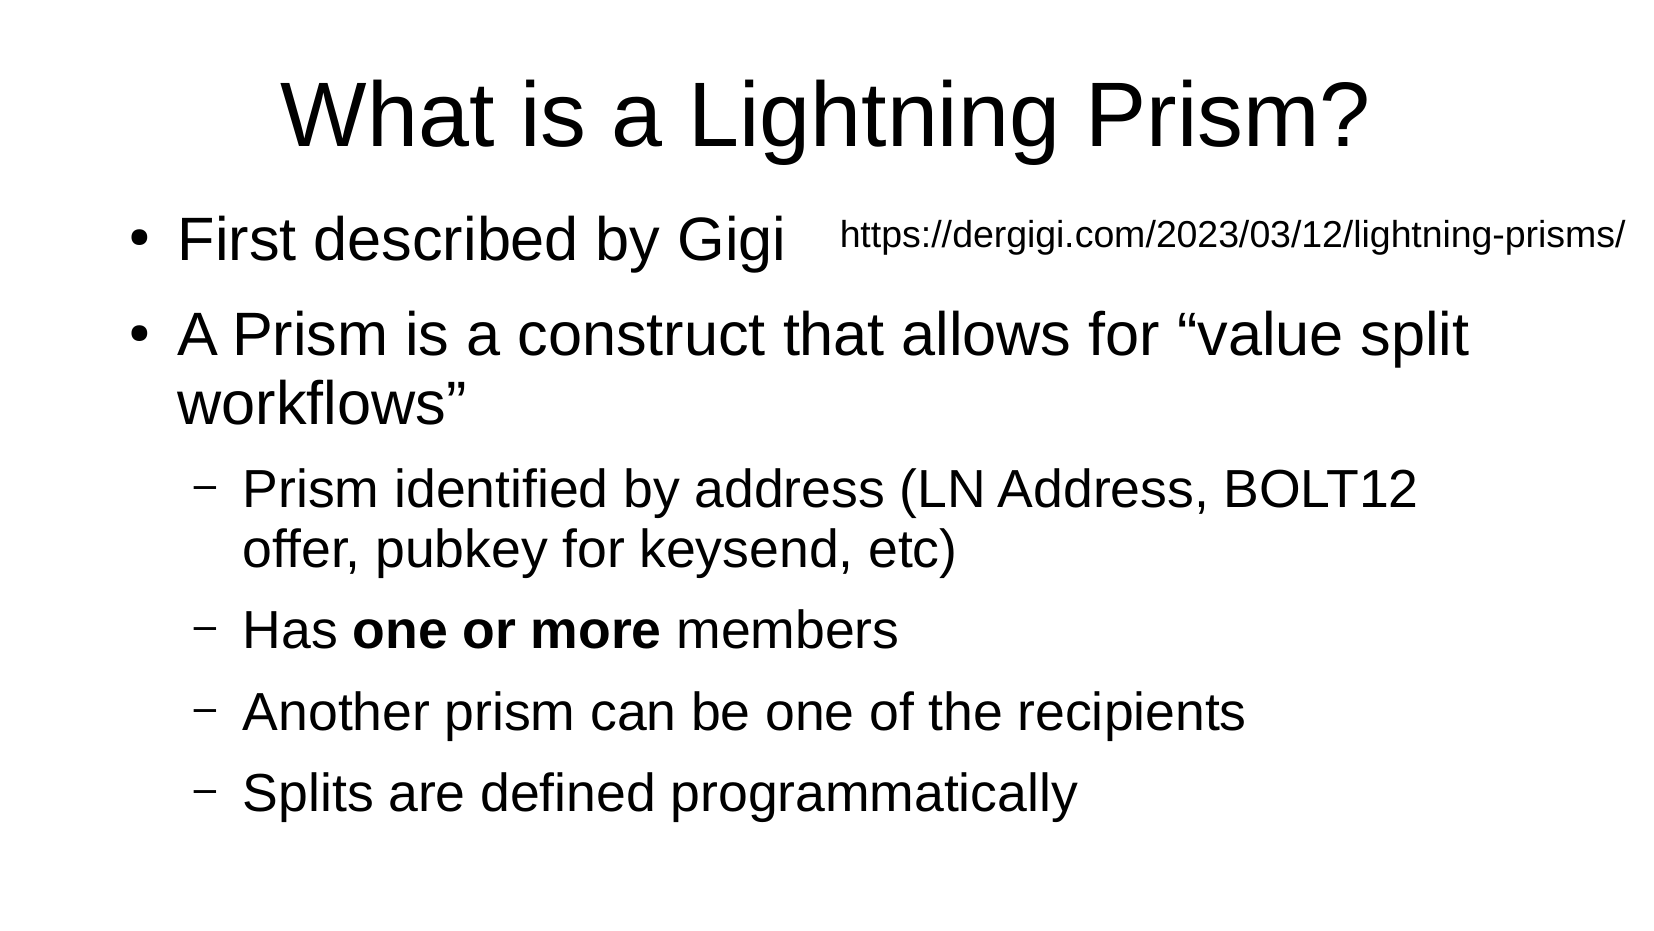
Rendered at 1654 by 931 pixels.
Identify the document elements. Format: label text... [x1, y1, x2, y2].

title What is a Lightning Prism? [82, 37, 1571, 193]
list First described by Gigi A Prism is a construct that allows for “value split workflows” Prism identified by address (LN Address, BOLT12 offer, pubkey for keysend, etc) Has one or more members Another prism can be one of the recipients Splits are defined programmatically [112, 204, 1538, 826]
text_box https://dergigi.com/2023/03/12/lightning-prisms/ [825, 205, 1641, 263]
